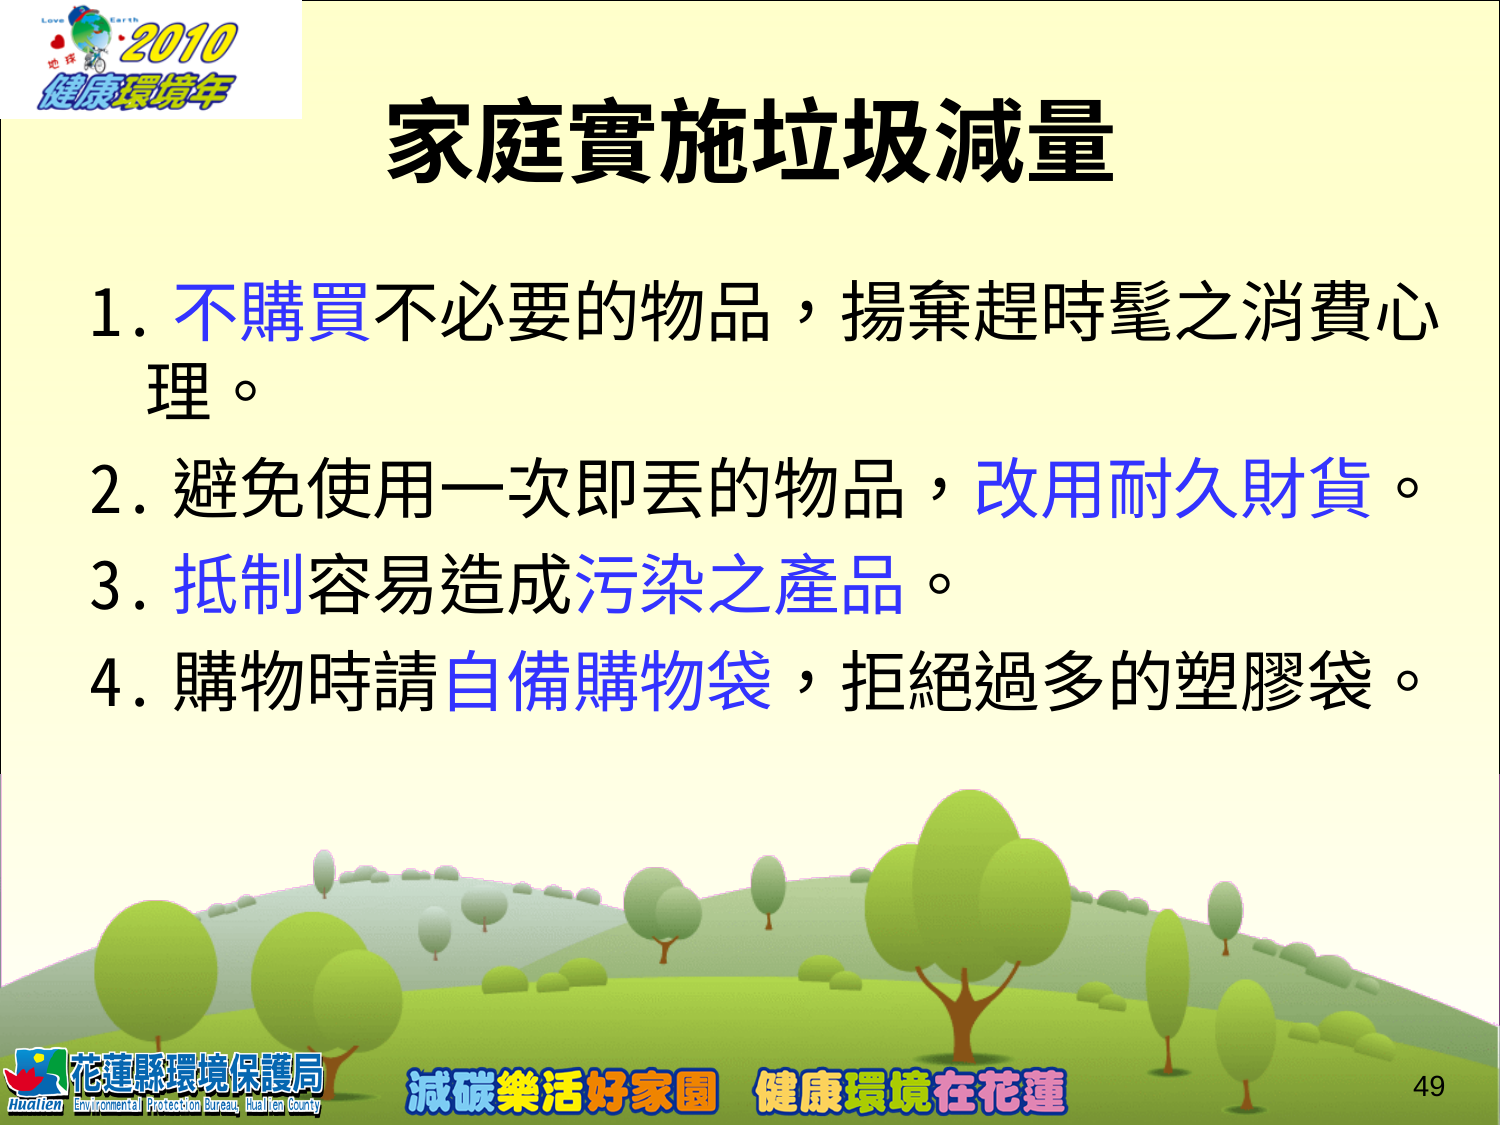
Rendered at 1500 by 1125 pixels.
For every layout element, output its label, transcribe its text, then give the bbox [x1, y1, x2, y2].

picture [0, 0, 302, 119]
title 家庭實施垃圾減量 [75, 45, 1426, 233]
list 1.不購買不必要的物品，揚棄趕時髦之消費心理。 2.避免使用一次即丟的物品，改用耐久財貨。 3.抵制容易造成污染之產品。 4.購物時請自備購物袋，拒絕過多的塑膠袋。 [74, 262, 1459, 1005]
picture [0, 774, 1500, 1125]
